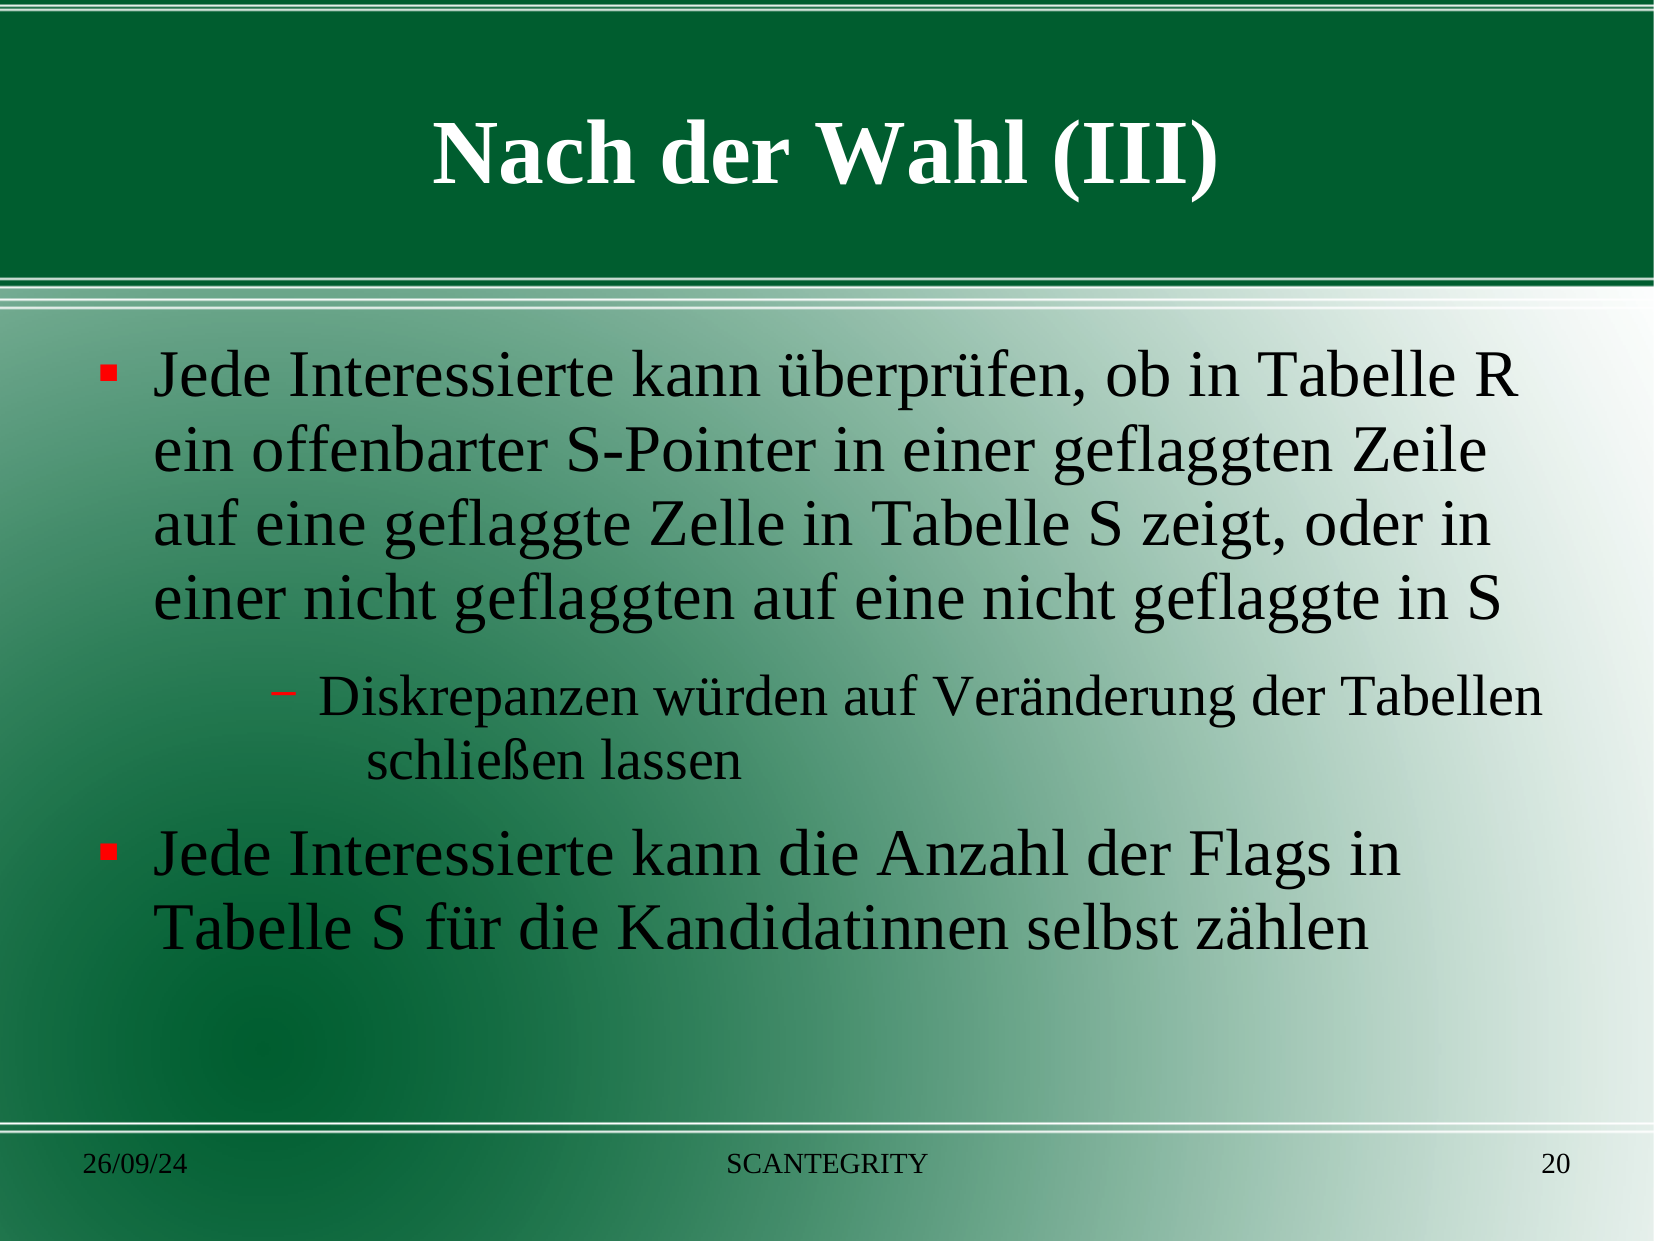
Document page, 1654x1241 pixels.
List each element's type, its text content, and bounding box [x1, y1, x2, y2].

picture [0, 0, 1654, 1241]
list Jede Interessierte kann überprüfen, ob in Tabelle R ein offenbarter S-Pointer in einer geflaggten Zeile auf eine geflaggte Zelle in Tabelle S zeigt, oder in einer nicht geflaggten auf eine nicht geflaggte in S Diskrepanzen würden auf Veränderung der Tabellen schließen lassen Jede Interessierte kann die Anzahl der Flags in Tabelle S für die Kandidatinnen selbst zählen [82, 337, 1571, 1037]
title Nach der Wahl (III) [82, 56, 1571, 250]
